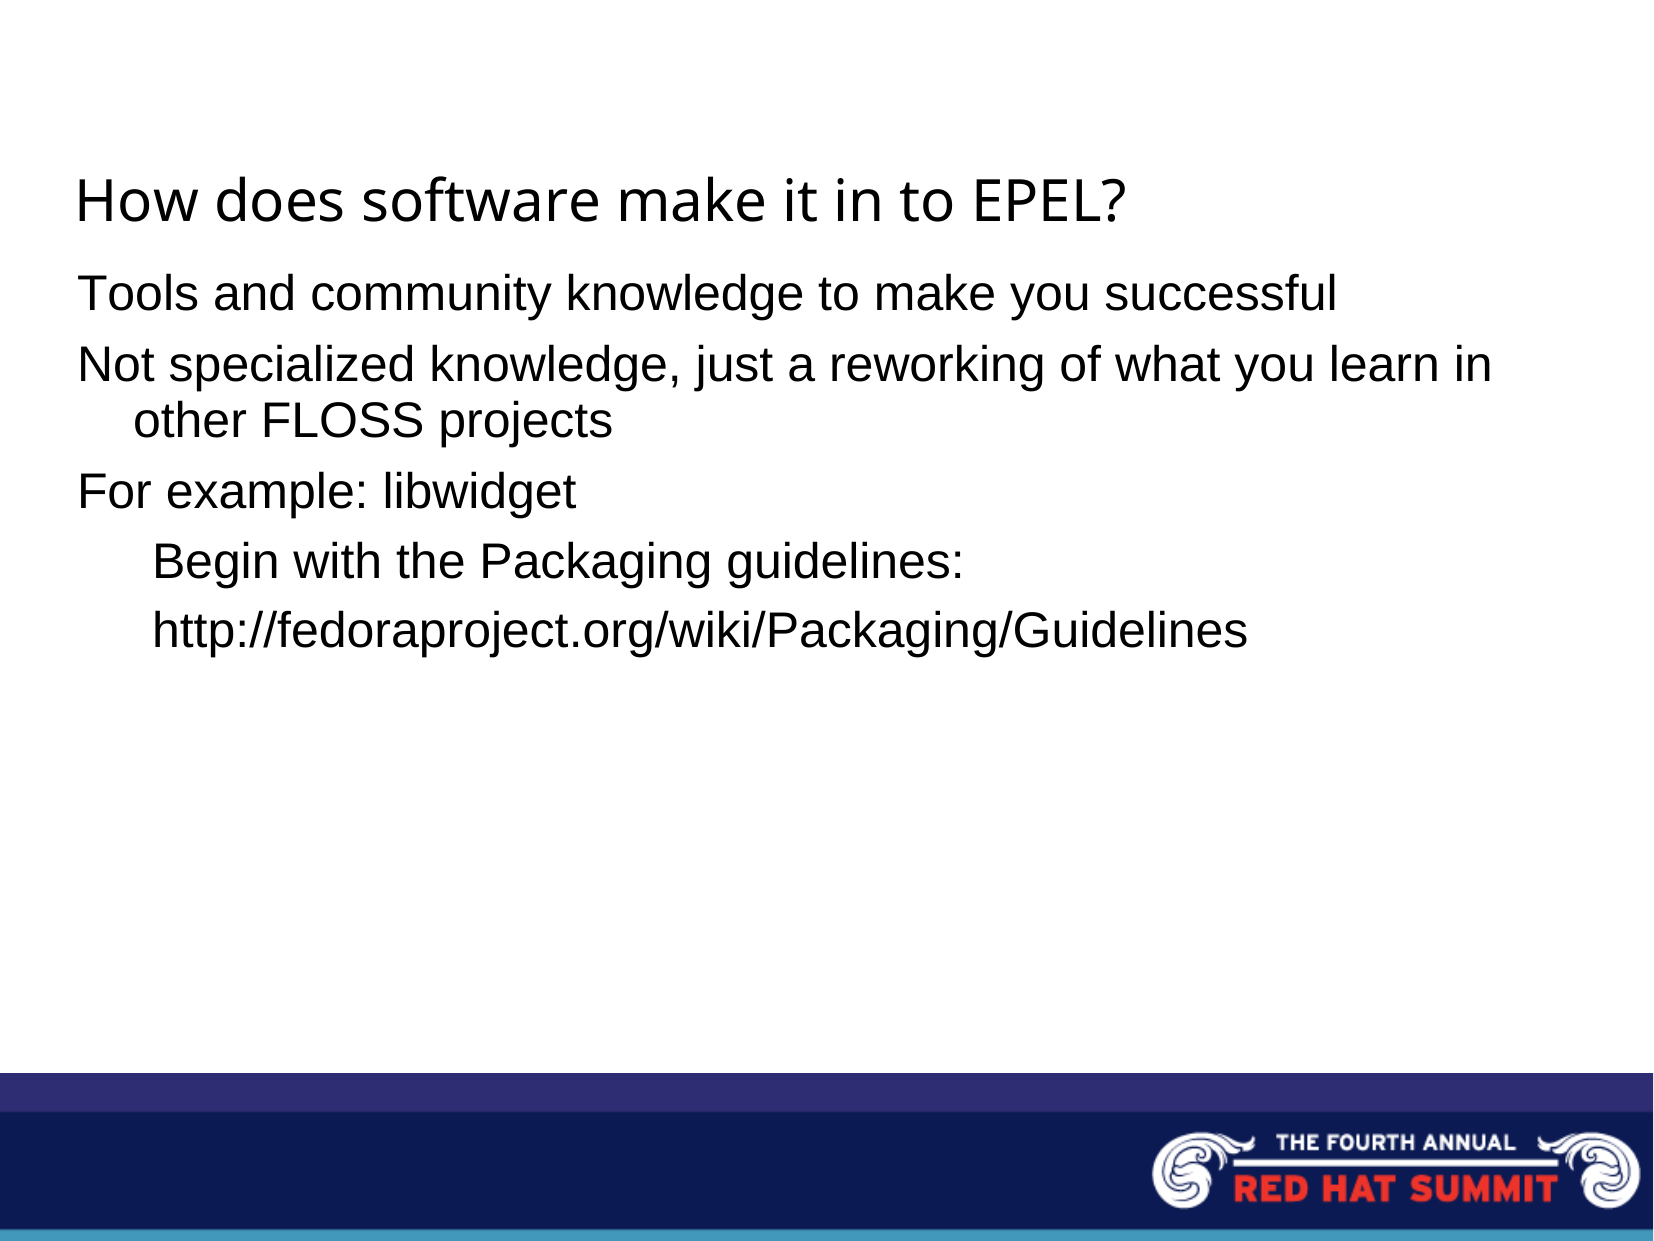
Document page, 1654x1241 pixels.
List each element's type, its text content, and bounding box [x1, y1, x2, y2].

title How does software make it in to EPEL? [74, 140, 1506, 259]
list Tools and community knowledge to make you successful Not specialized knowledge, just a reworking of what you learn in other FLOSS projects For example: libwidget Begin with the Packaging guidelines: http://fedoraproject.org/wiki/Packaging/Guidelines [77, 264, 1500, 1174]
picture [0, 1073, 1654, 1241]
